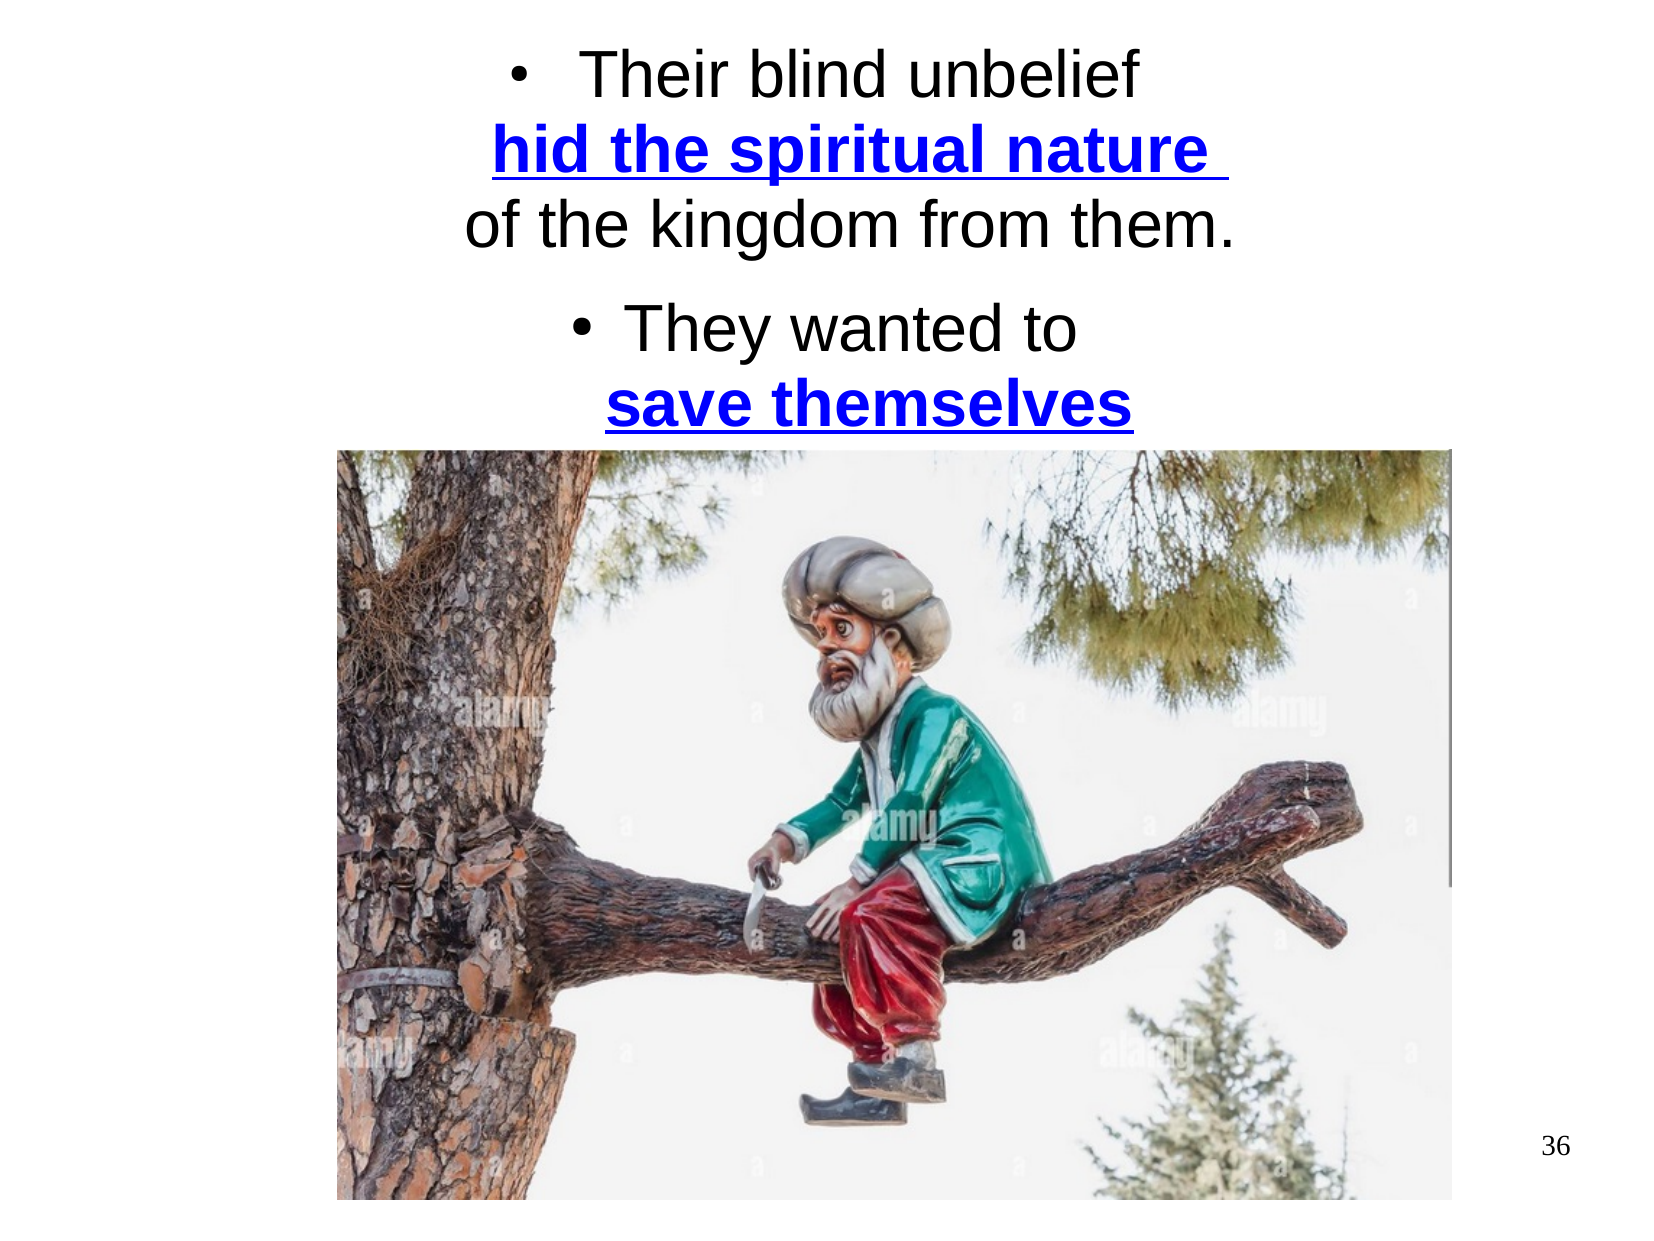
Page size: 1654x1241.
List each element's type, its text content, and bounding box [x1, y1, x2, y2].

list Their blind unbelief hid the spiritual nature of the kingdom from them. They wanted to save themselves [37, 37, 1613, 1201]
picture [337, 449, 1452, 1201]
